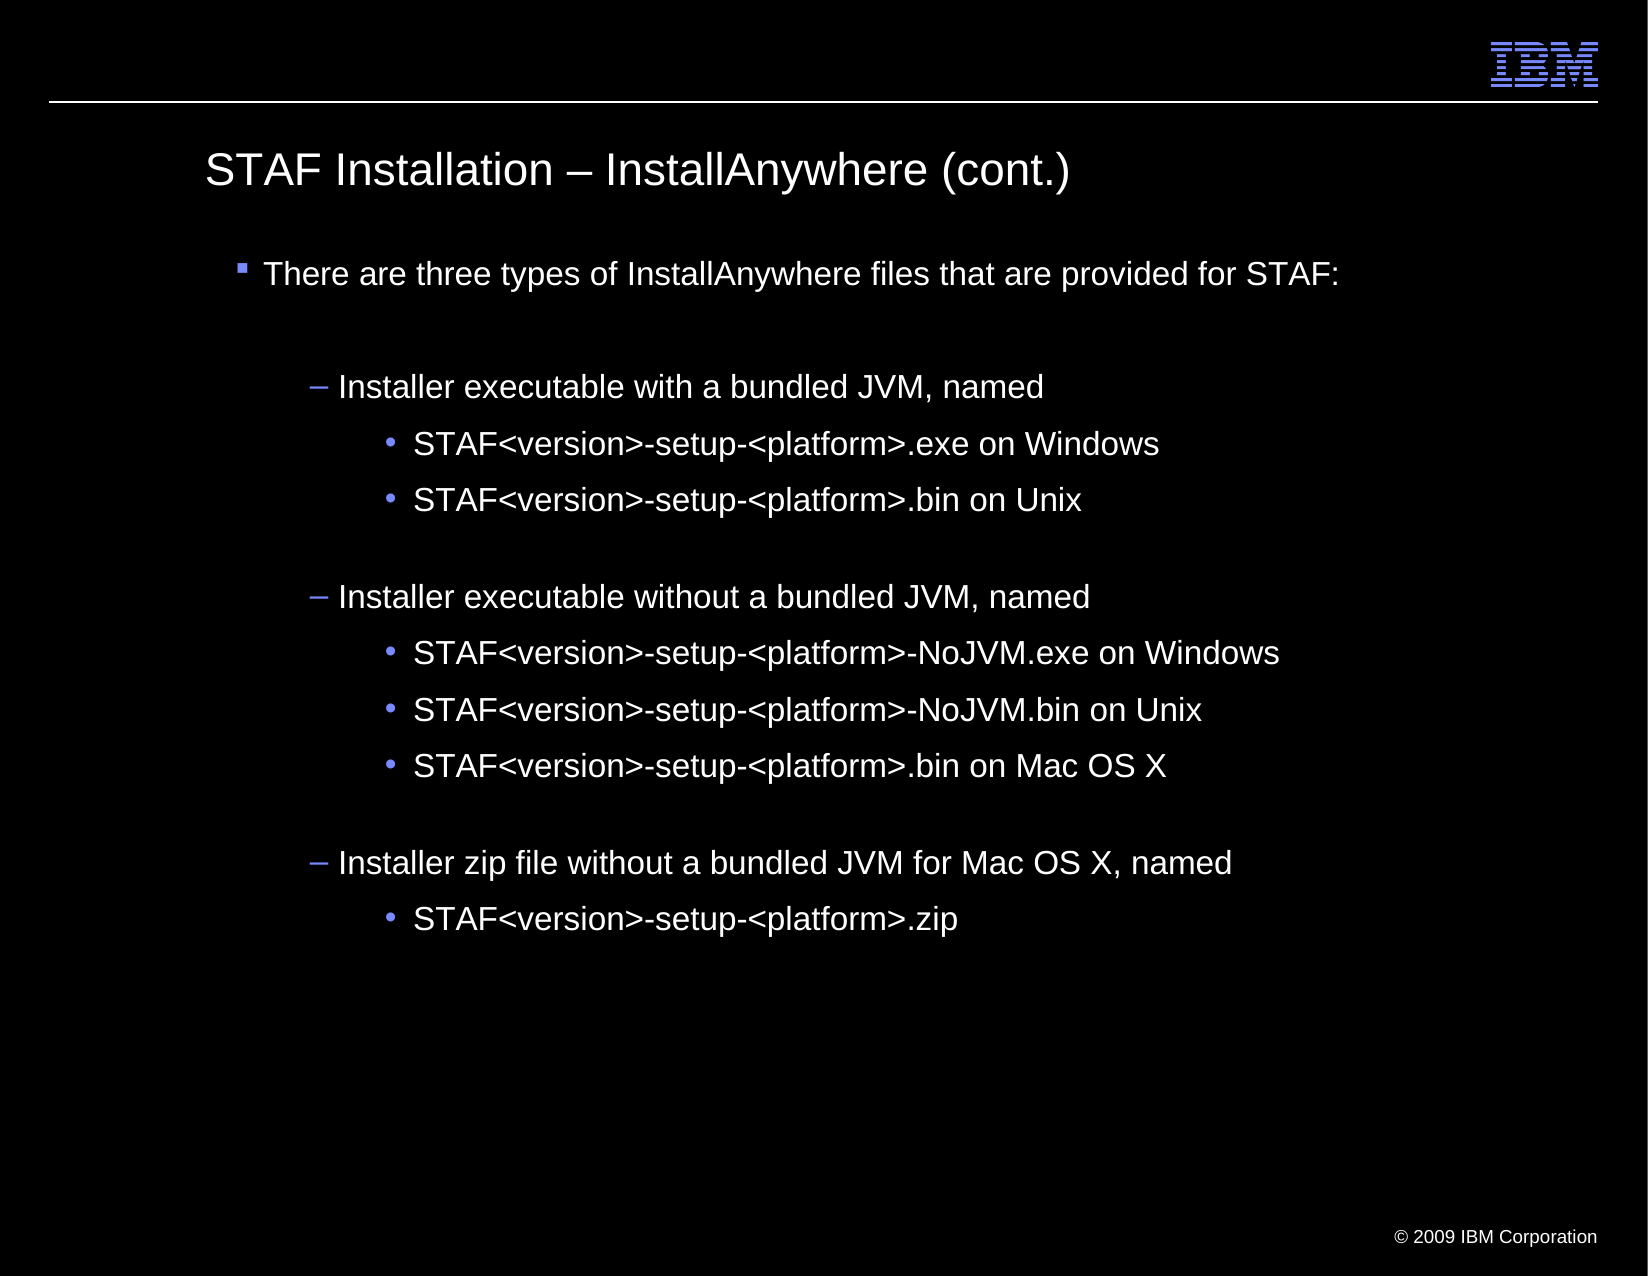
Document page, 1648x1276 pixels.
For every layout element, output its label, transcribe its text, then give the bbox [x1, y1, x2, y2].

text_box There are three types of InstallAnywhere files that are provided for STAF: Installer executable with a bundled JVM, named STAF<version>-setup-<platform>.exe on Windows STAF<version>-setup-<platform>.bin on Unix Installer executable without a bundled JVM, named STAF<version>-setup-<platform>-NoJVM.exe on Windows STAF<version>-setup-<platform>-NoJVM.bin on Unix STAF<version>-setup-<platform>.bin on Mac OS X Installer zip file without a bundled JVM for Mac OS X, named STAF<version>-setup-<platform>.zip [235, 252, 1584, 994]
picture [1491, 42, 1598, 87]
title STAF Installation – InstallAnywhere (cont.) [188, 137, 1648, 231]
